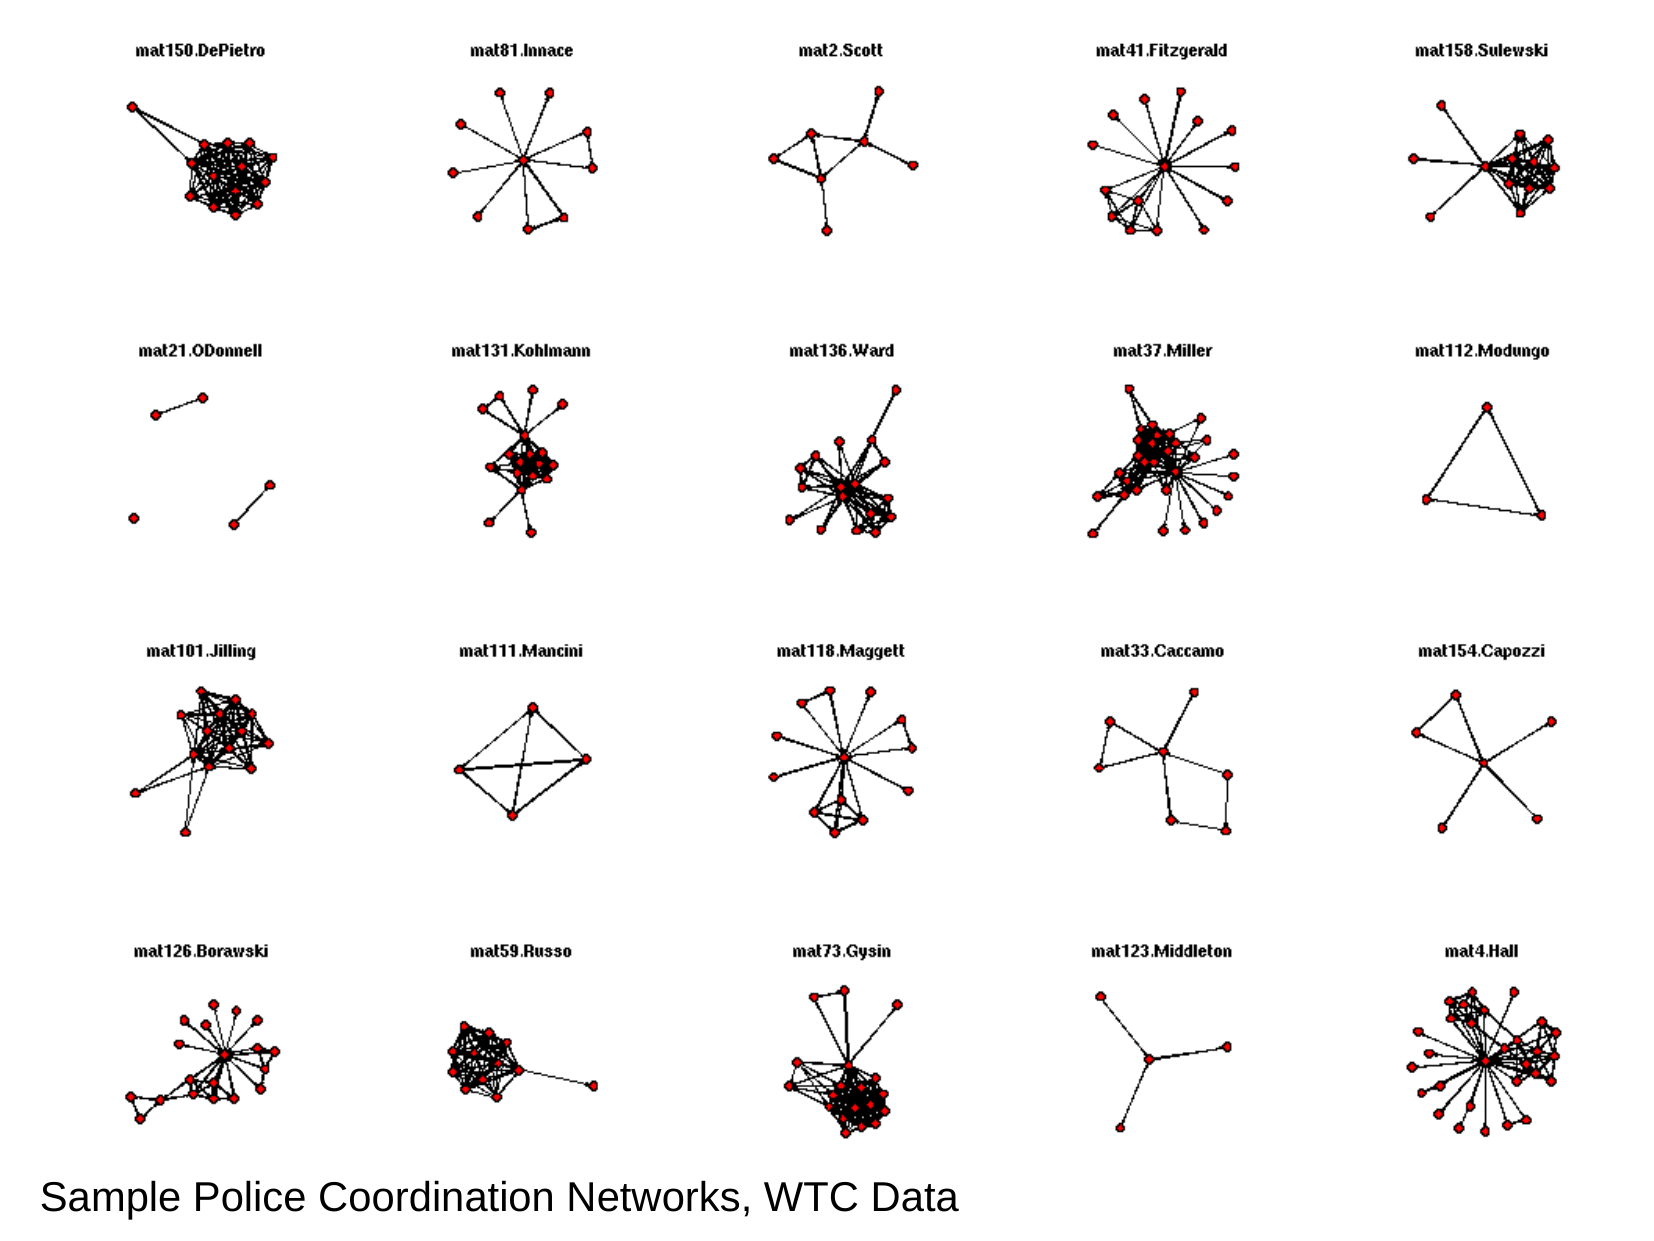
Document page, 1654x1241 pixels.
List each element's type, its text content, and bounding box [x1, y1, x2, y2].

text_box Sample Police Coordination Networks, WTC Data [25, 1166, 1388, 1241]
picture [27, 19, 1629, 1220]
